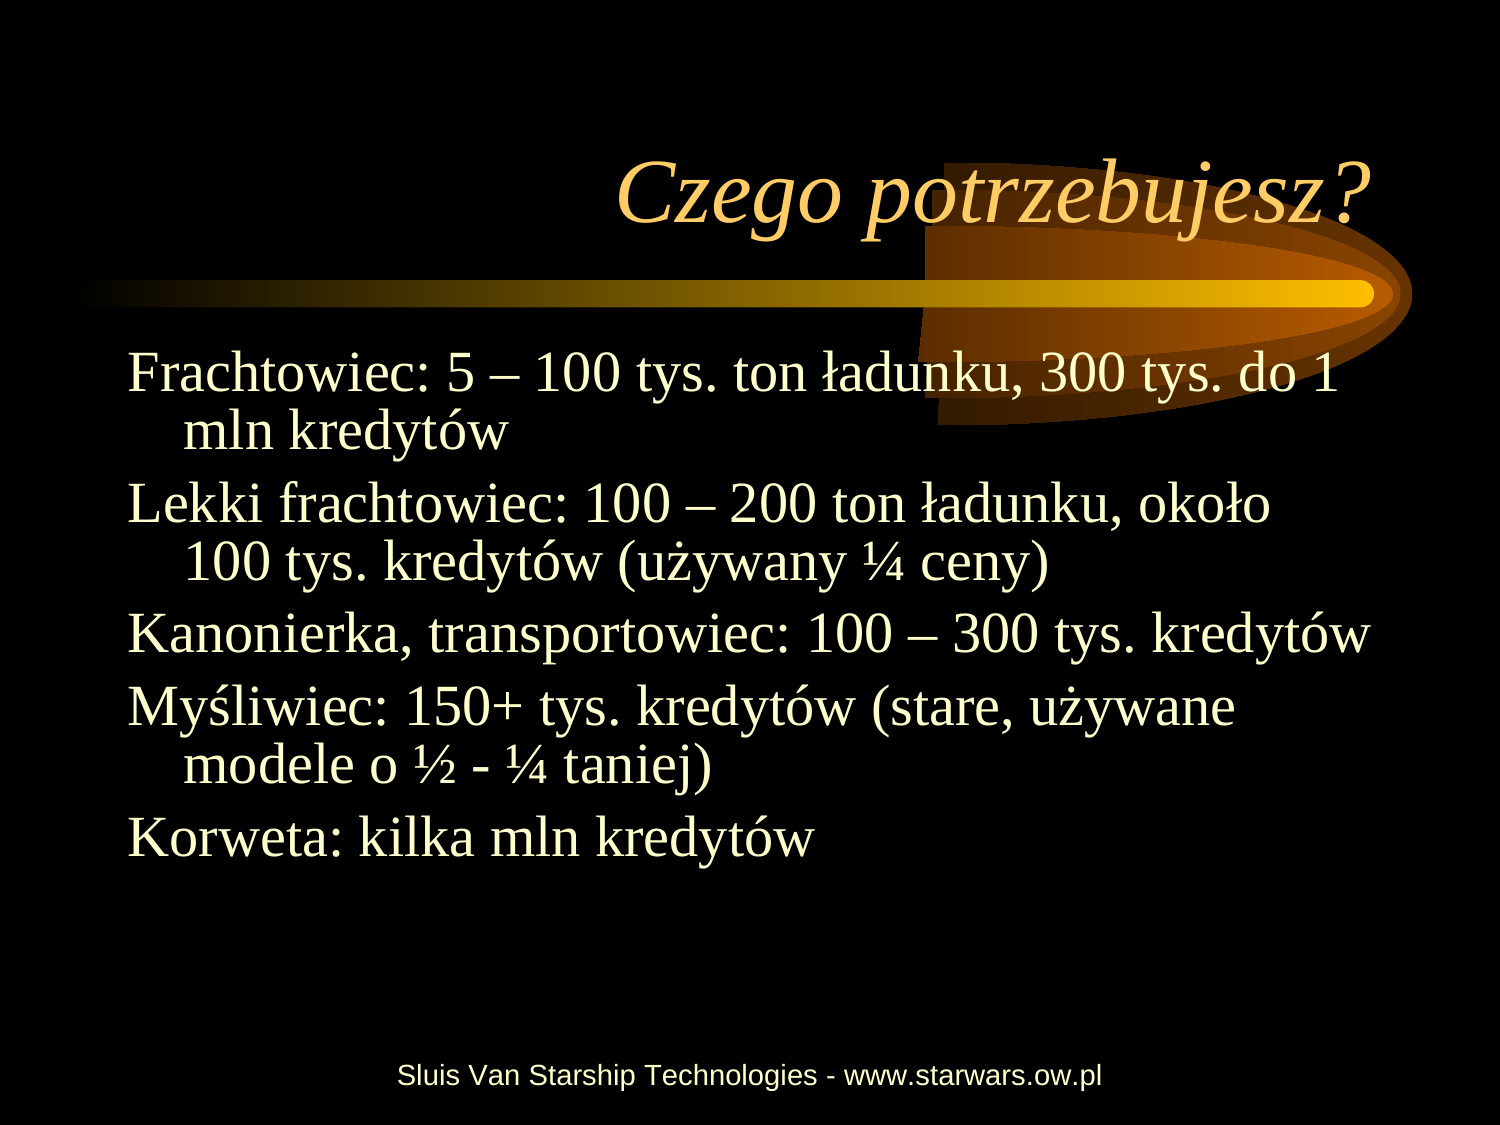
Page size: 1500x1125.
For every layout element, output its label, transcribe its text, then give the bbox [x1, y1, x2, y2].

list Frachtowiec: 5 – 100 tys. ton ładunku, 300 tys. do 1 mln kredytów Lekki frachtowiec: 100 – 200 ton ładunku, około 100 tys. kredytów (używany ¼ ceny) Kanonierka, transportowiec: 100 – 300 tys. kredytów Myśliwiec: 150+ tys. kredytów (stare, używane modele o ½ - ¼ taniej) Korweta: kilka mln kredytów [112, 337, 1388, 1013]
title Czego potrzebujesz? [112, 62, 1388, 250]
